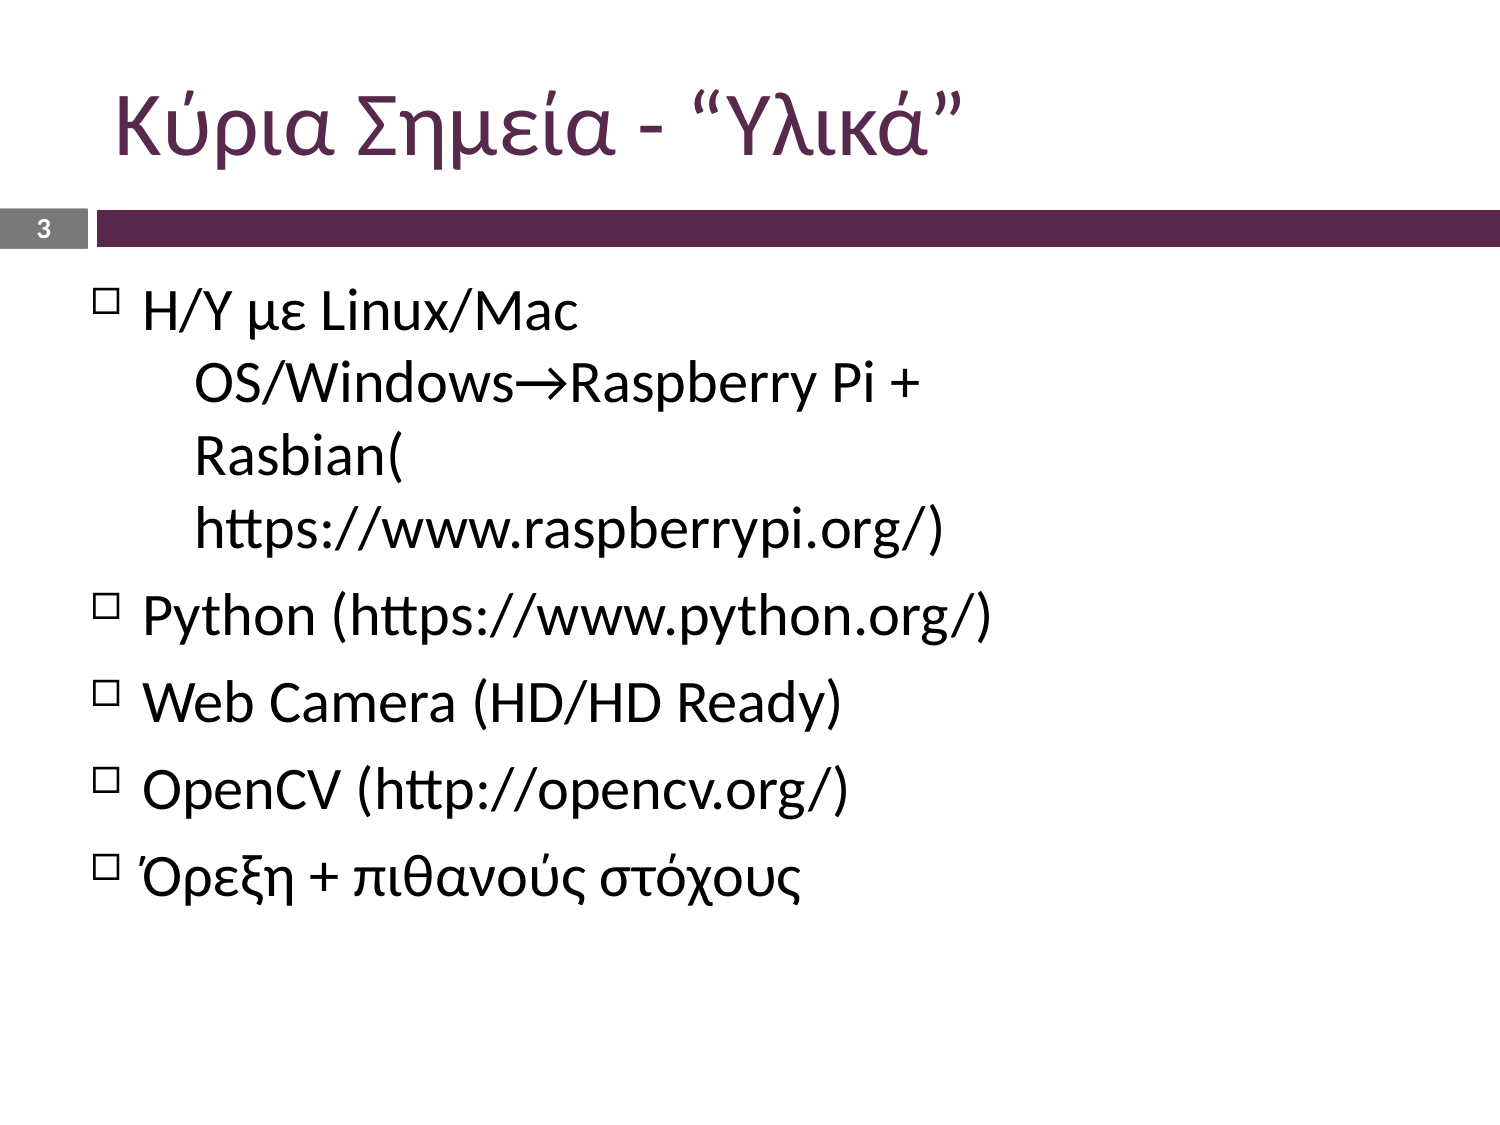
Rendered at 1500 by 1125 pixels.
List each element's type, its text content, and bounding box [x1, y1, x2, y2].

text_box [0, 208, 88, 249]
list Η/Υ με Linux/Mac OS/Windows→Raspberry Pi + Rasbian(https://www.raspberrypi.org/) Python (https://www.python.org/) Web Camera (HD/HD Ready) OpenCV (http://opencv.org/) Όρεξη + πιθανούς στόχους [75, 262, 1126, 1006]
title Κύρια Σημεία - “Υλικά” [99, 37, 1438, 201]
